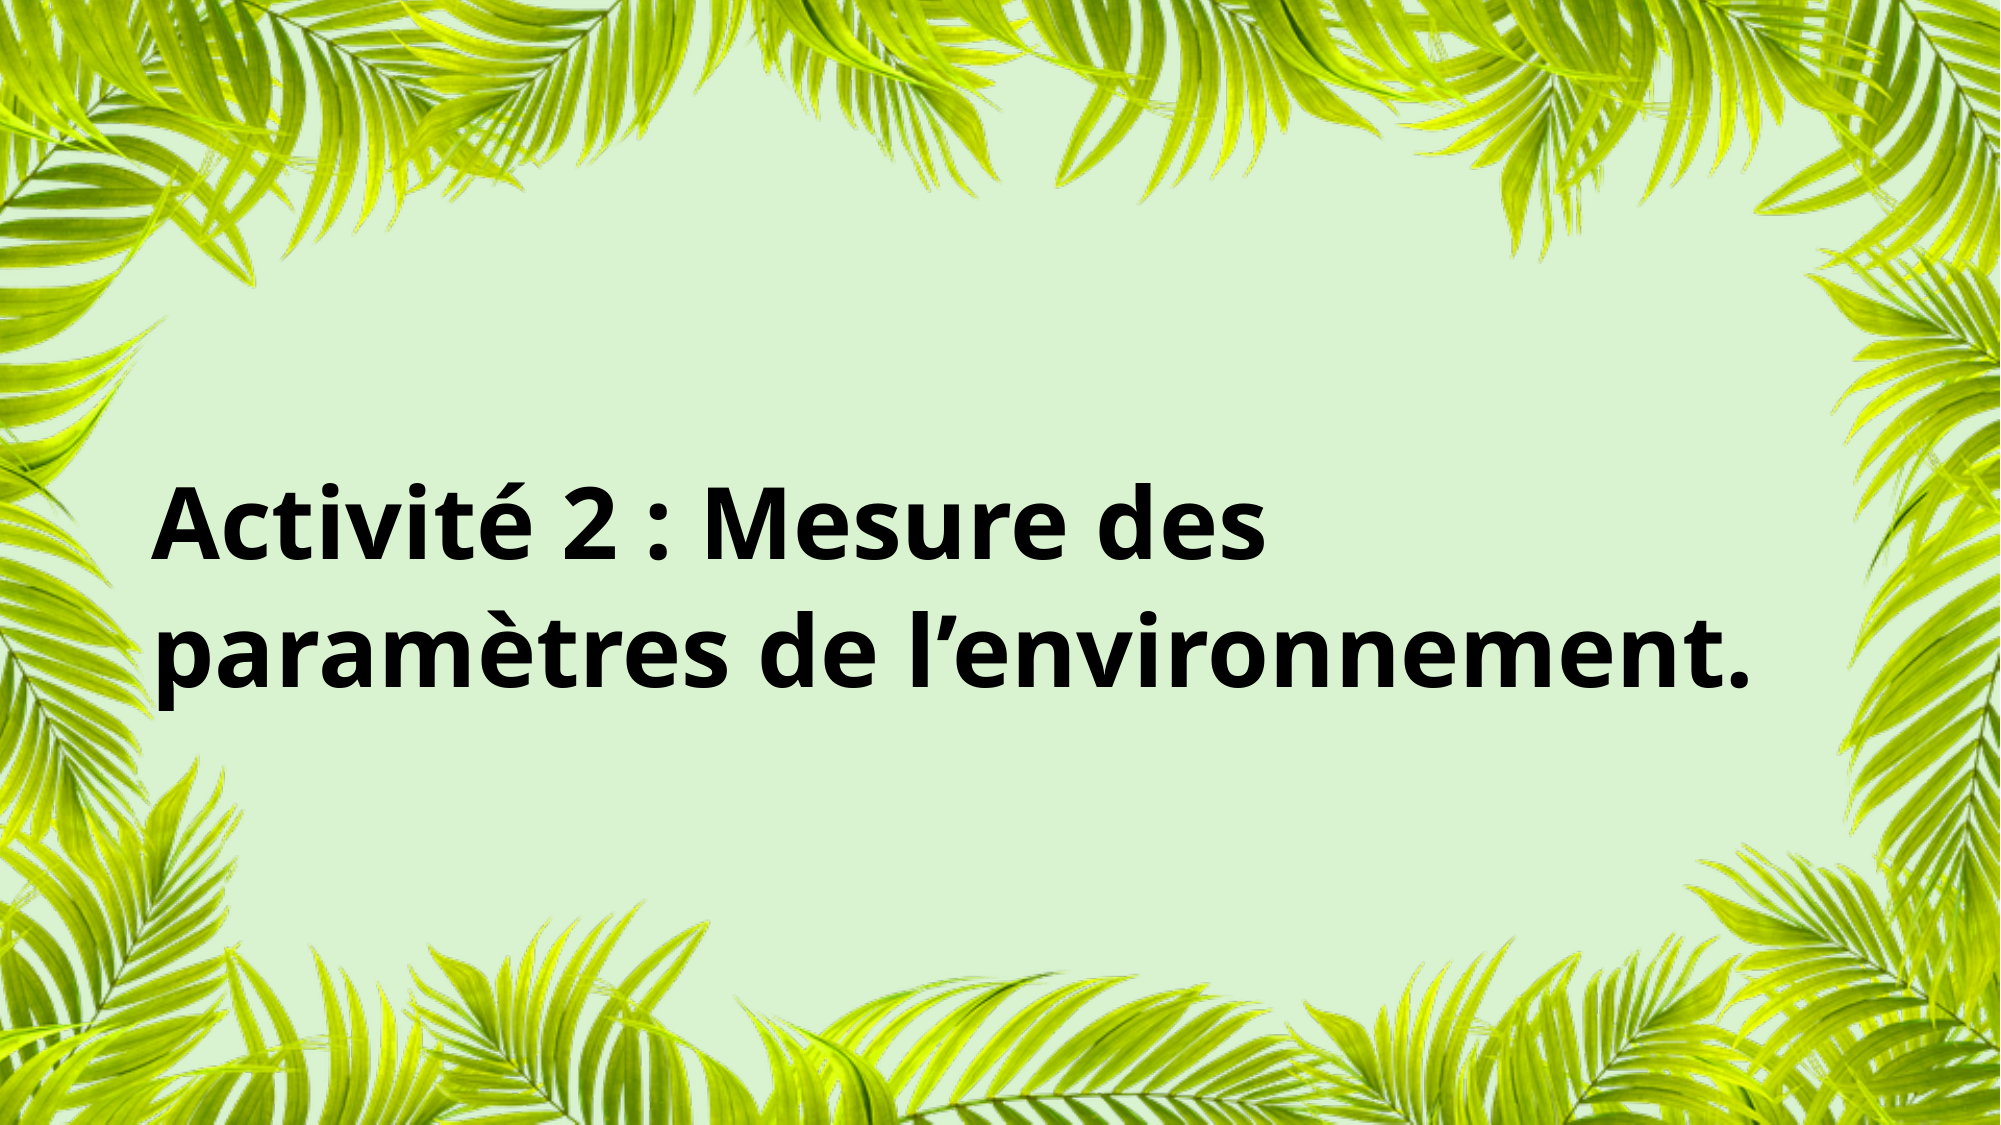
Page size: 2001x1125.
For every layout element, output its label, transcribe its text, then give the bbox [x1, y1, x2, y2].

text_box Activité 2 : Mesure des paramètres de l’environnement. [136, 443, 1864, 716]
picture [0, 0, 2000, 1125]
